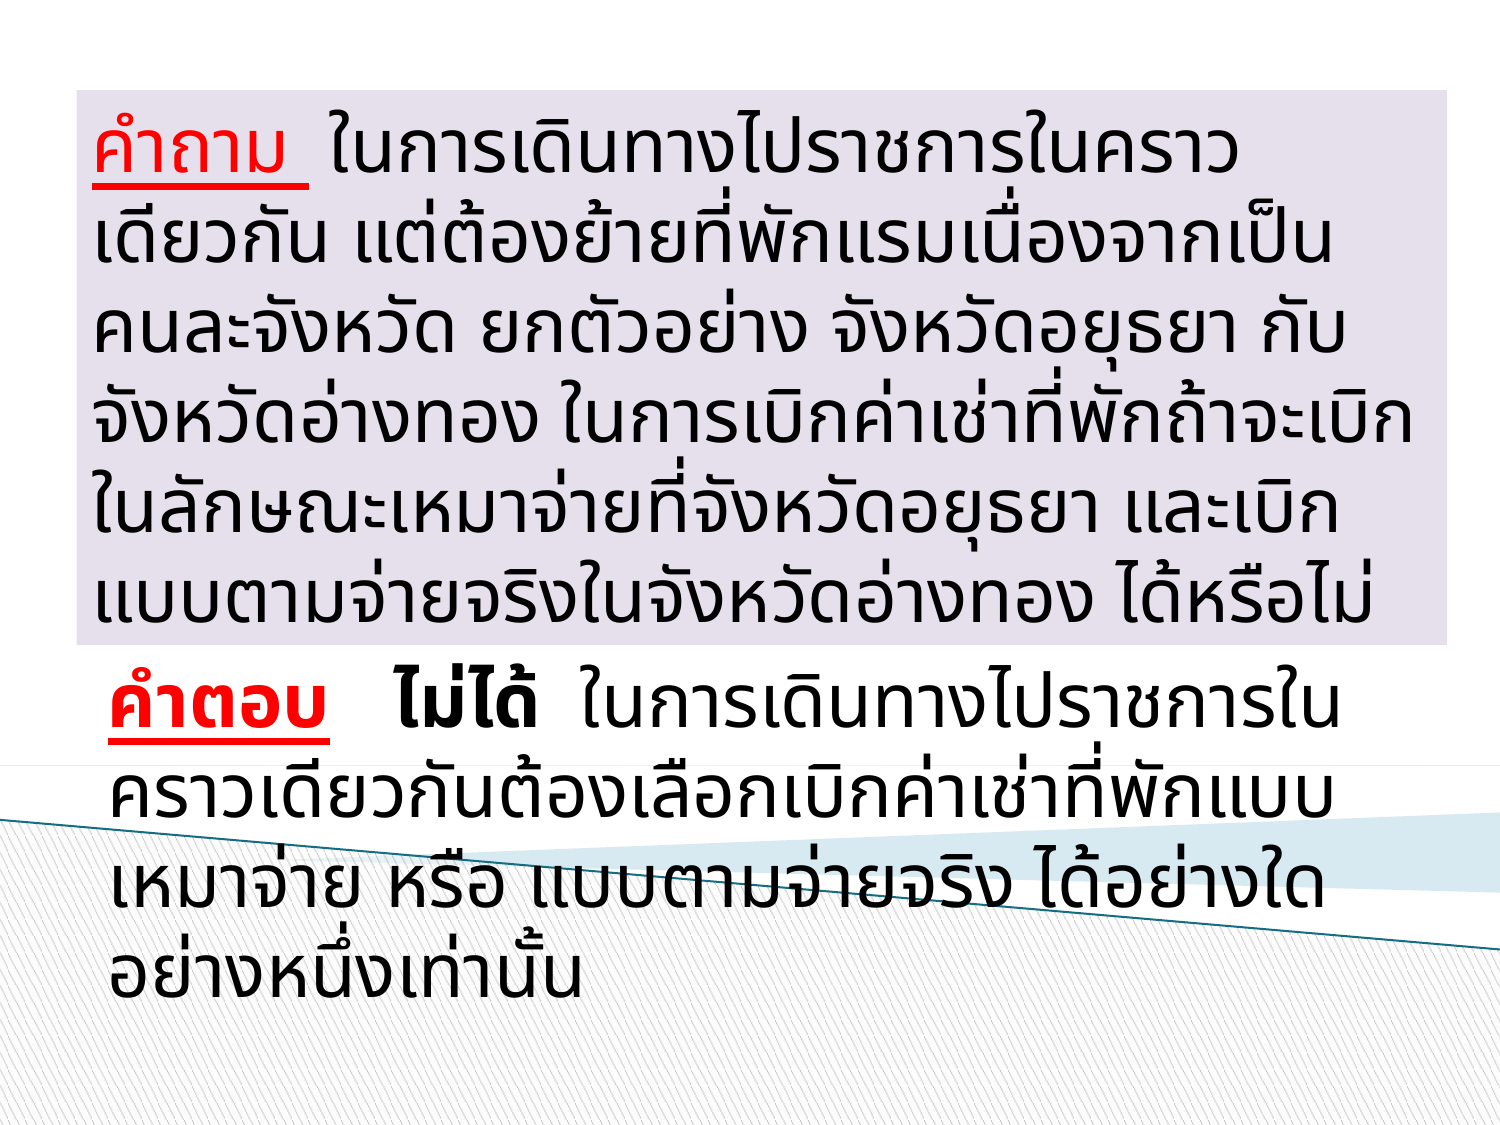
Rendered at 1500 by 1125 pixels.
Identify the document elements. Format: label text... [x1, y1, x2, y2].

subtitle คำตอบ ไม่ได้ ในการเดินทางไปราชการในคราวเดียวกันต้องเลือกเบิกค่าเช่าที่พักแบบเหมาจ่าย หรือ แบบตามจ่ายจริง ได้อย่างใดอย่างหนึ่งเท่านั้น [100, 646, 1412, 933]
text_box คำถาม ในการเดินทางไปราชการในคราวเดียวกัน แต่ต้องย้ายที่พักแรมเนื่องจากเป็นคนละจังหวัด ยกตัวอย่าง จังหวัดอยุธยา กับ จังหวัดอ่างทอง ในการเบิกค่าเช่าที่พักถ้าจะเบิกในลักษณะเหมาจ่ายที่จังหวัดอยุธยา และเบิกแบบตามจ่ายจริงในจังหวัดอ่างทอง ได้หรือไม่ [76, 90, 1447, 560]
